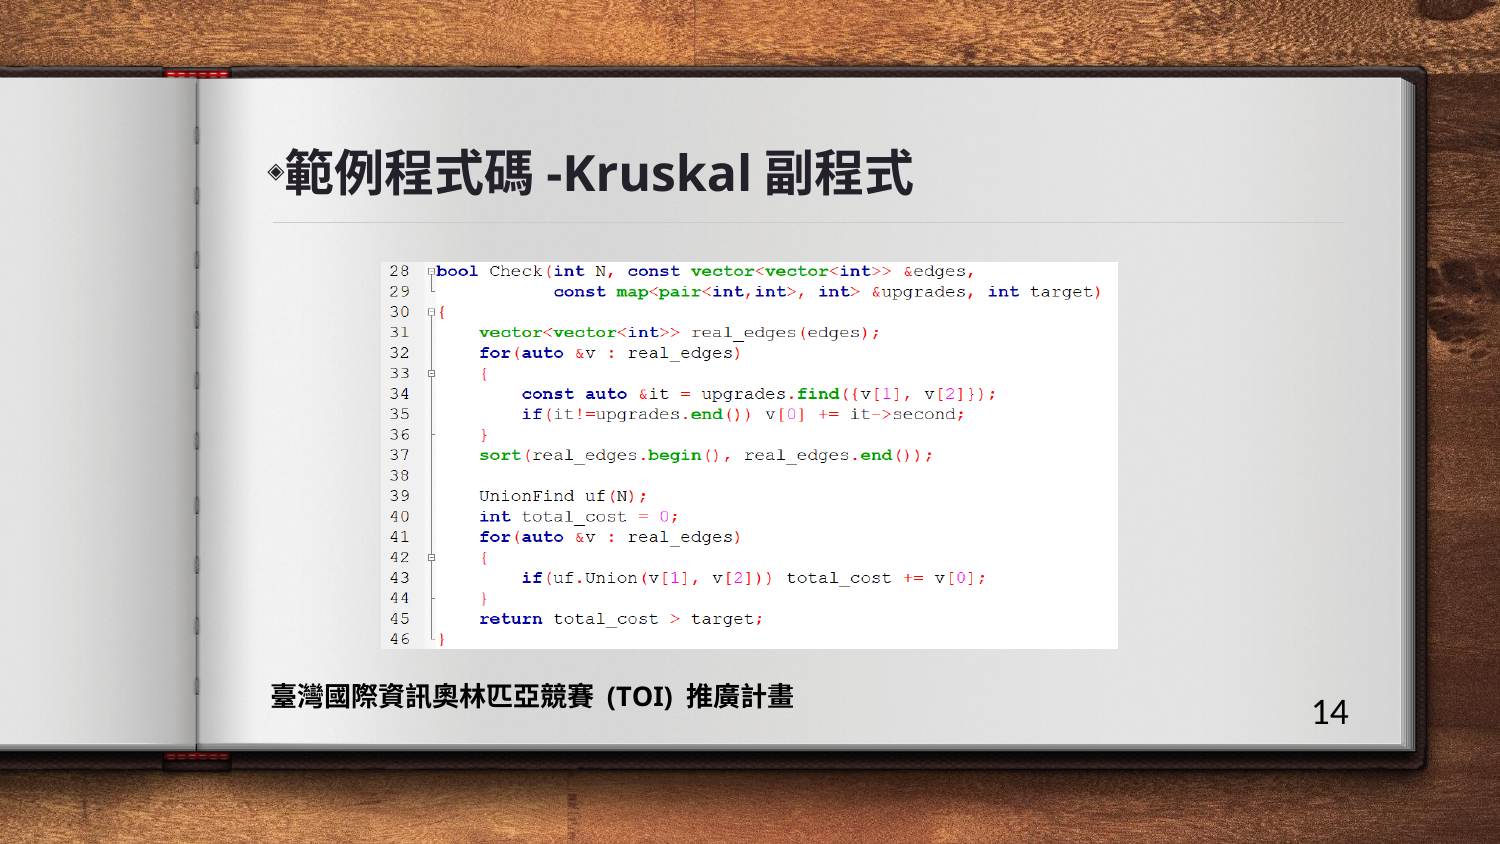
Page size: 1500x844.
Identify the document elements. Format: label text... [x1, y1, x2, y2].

list 範例程式碼-Kruskal副程式 [252, 126, 1194, 226]
picture [381, 262, 1118, 649]
text_box [1295, 672, 1386, 737]
